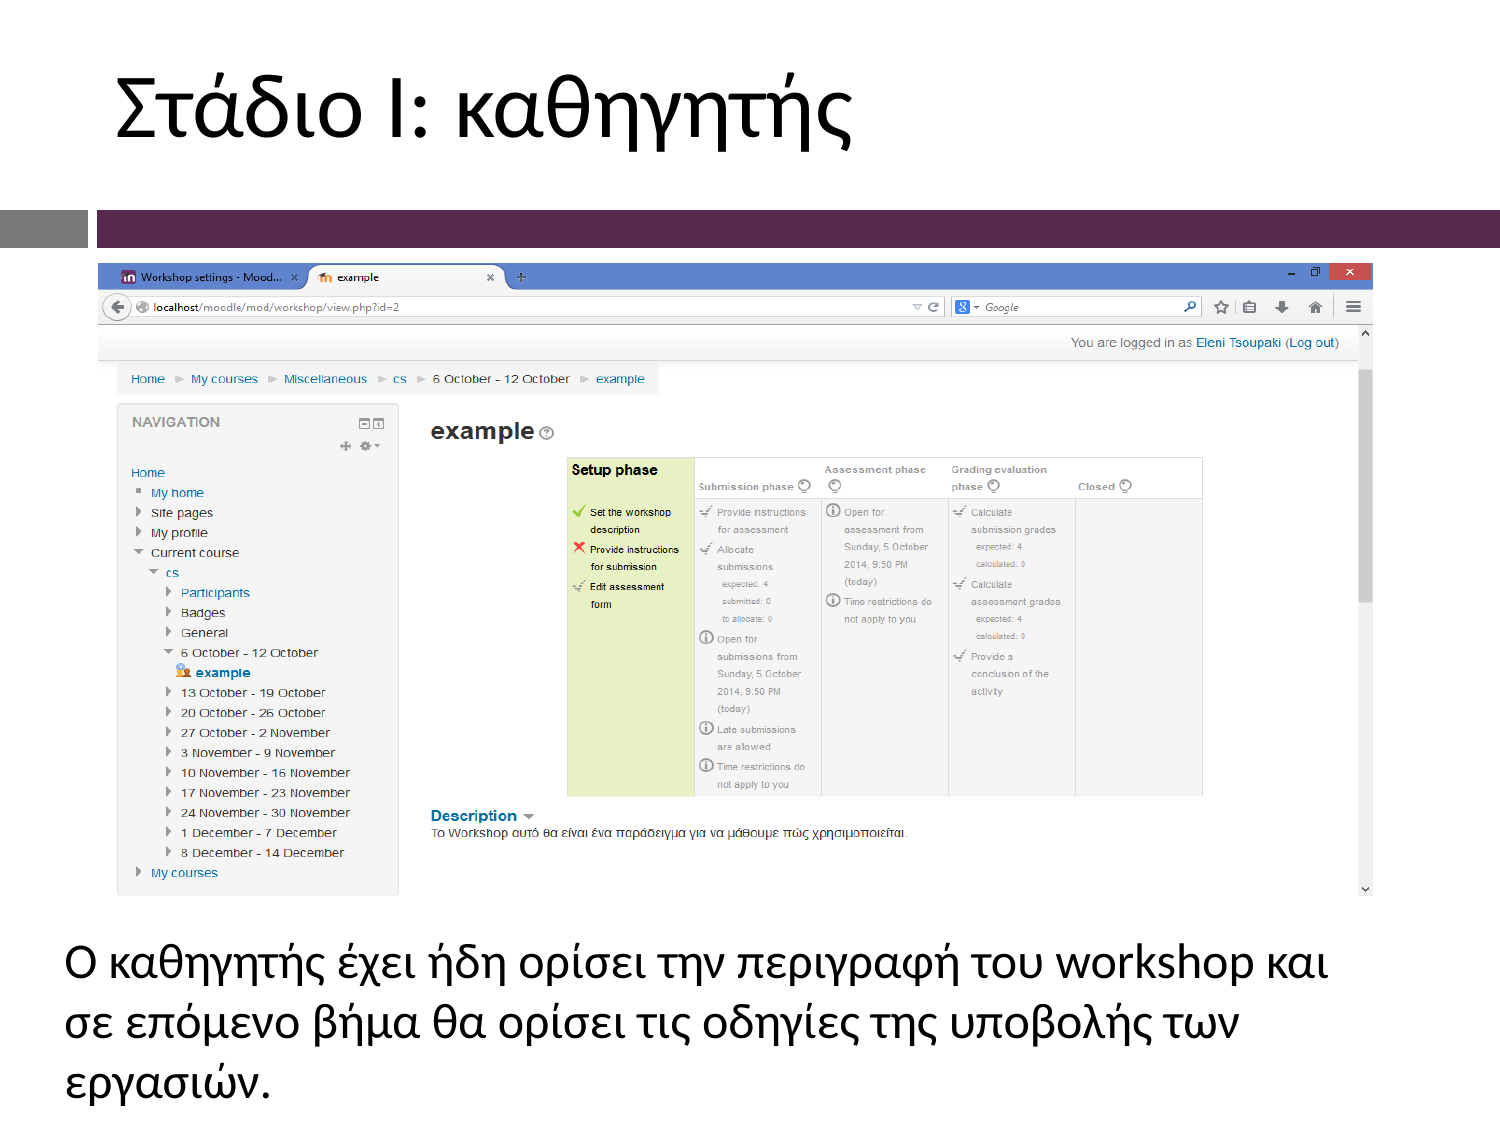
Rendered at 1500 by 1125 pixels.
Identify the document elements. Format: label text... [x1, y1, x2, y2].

title Στάδιο I: καθηγητής [100, 19, 1438, 182]
picture [98, 263, 1373, 896]
text_box Ο καθηγητής έχει ήδη ορίσει την περιγραφή του workshop και σε επόμενο βήμα θα ορίσει τις οδηγίες της υποβολής των εργασιών. [64, 929, 1361, 1106]
